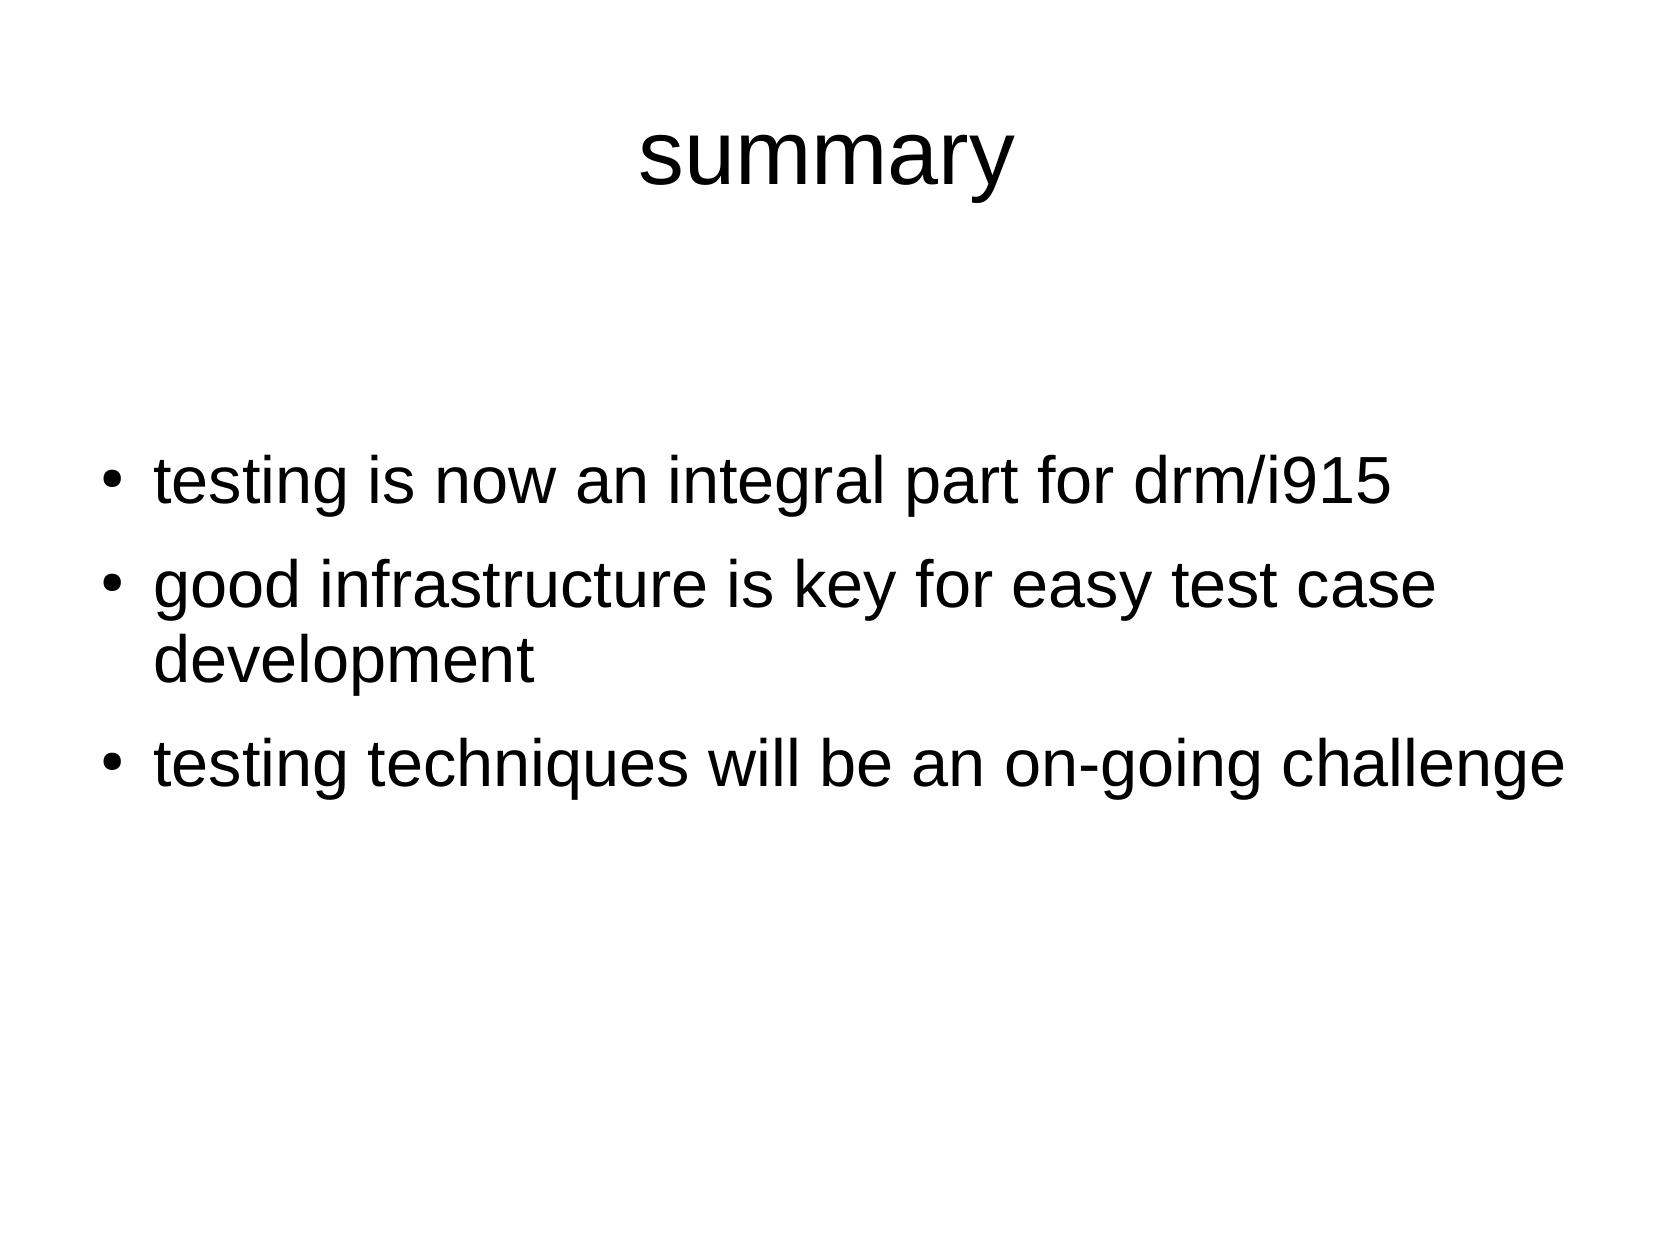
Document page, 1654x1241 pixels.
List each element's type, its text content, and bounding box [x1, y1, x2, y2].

title summary [82, 49, 1571, 257]
list testing is now an integral part for drm/i915 good infrastructure is key for easy test case development testing techniques will be an on-going challenge [82, 442, 1571, 1032]
